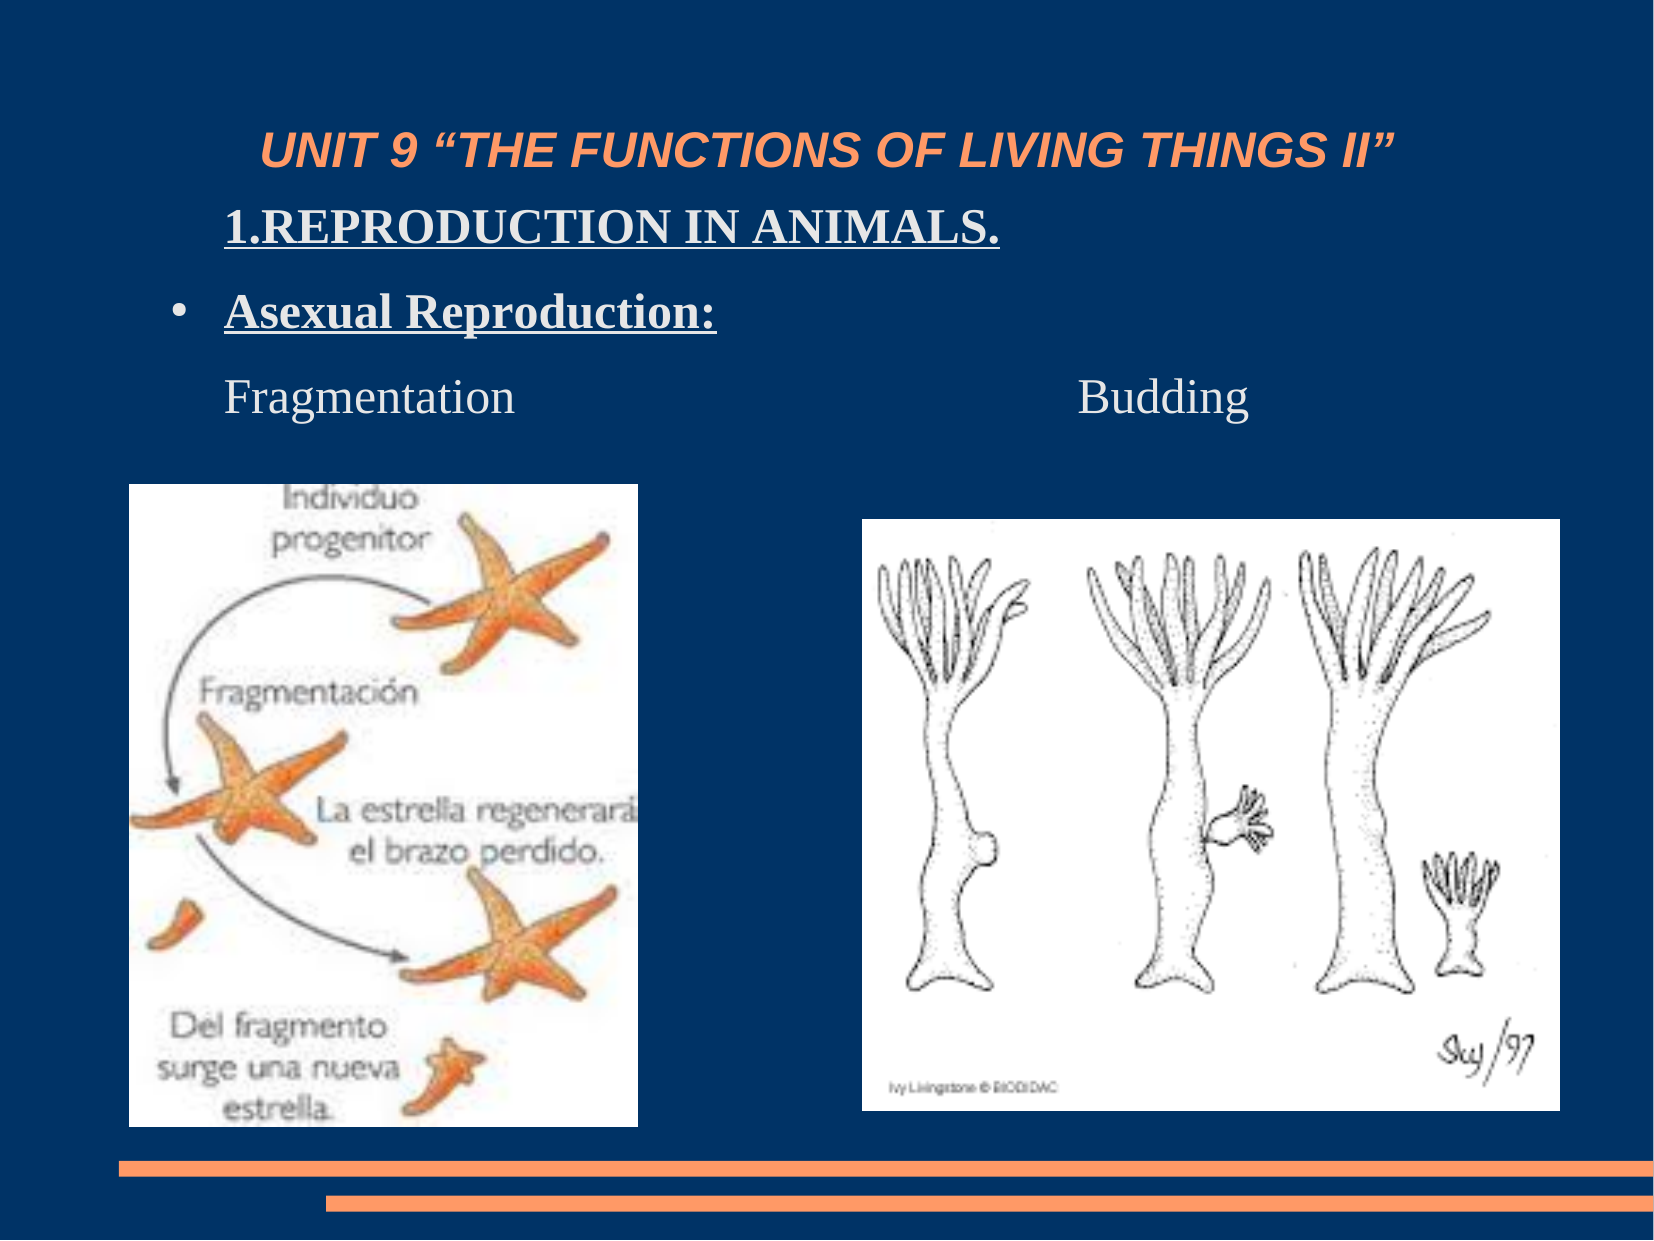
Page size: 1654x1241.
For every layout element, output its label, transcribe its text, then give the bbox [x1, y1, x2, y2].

picture [129, 484, 638, 1127]
list 1.REPRODUCTION IN ANIMALS. Asexual Reproduction: Fragmentation Budding [152, 198, 1534, 981]
title UNIT 9 “THE FUNCTIONS OF LIVING THINGS II” [121, 46, 1534, 254]
picture [862, 519, 1560, 1111]
